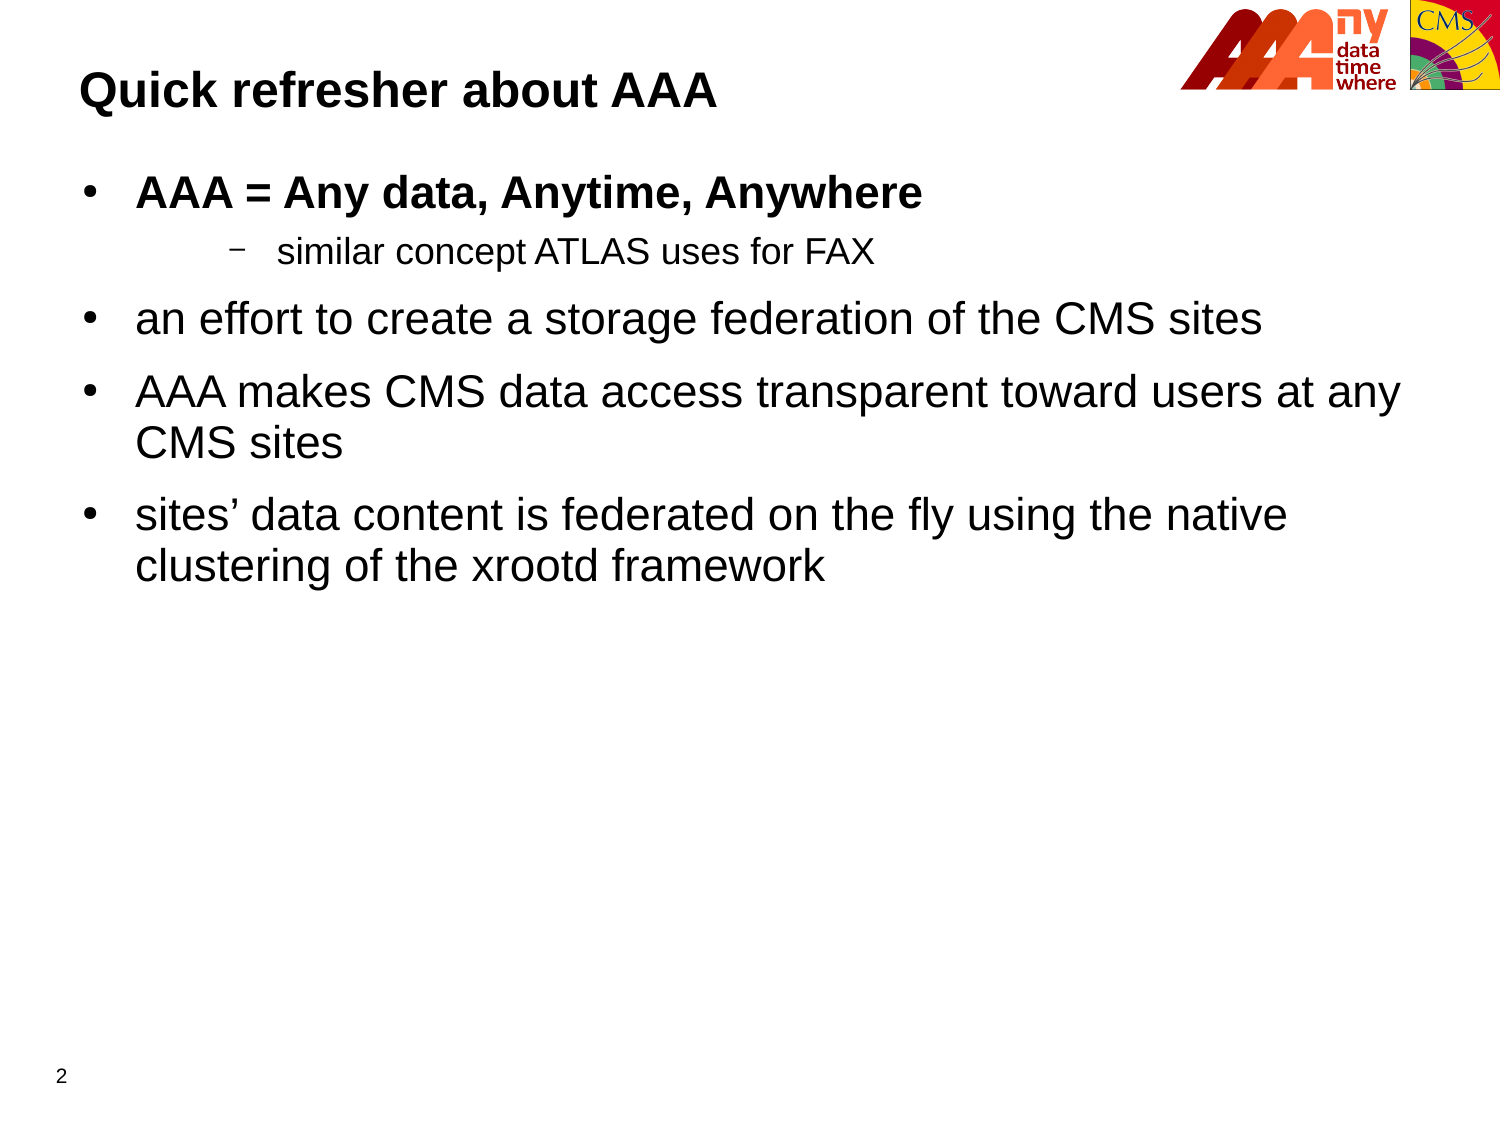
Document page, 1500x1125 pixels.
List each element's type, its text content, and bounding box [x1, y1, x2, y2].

list AAA = Any data, Anytime, Anywhere similar concept ATLAS uses for FAX an effort to create a storage federation of the CMS sites AAA makes CMS data access transparent toward users at any CMS sites sites’ data content is federated on the fly using the native clustering of the xrootd framework [64, 167, 1436, 976]
title Quick refresher about AAA [64, 54, 1198, 147]
picture [1180, 9, 1396, 90]
picture [1410, 0, 1500, 90]
